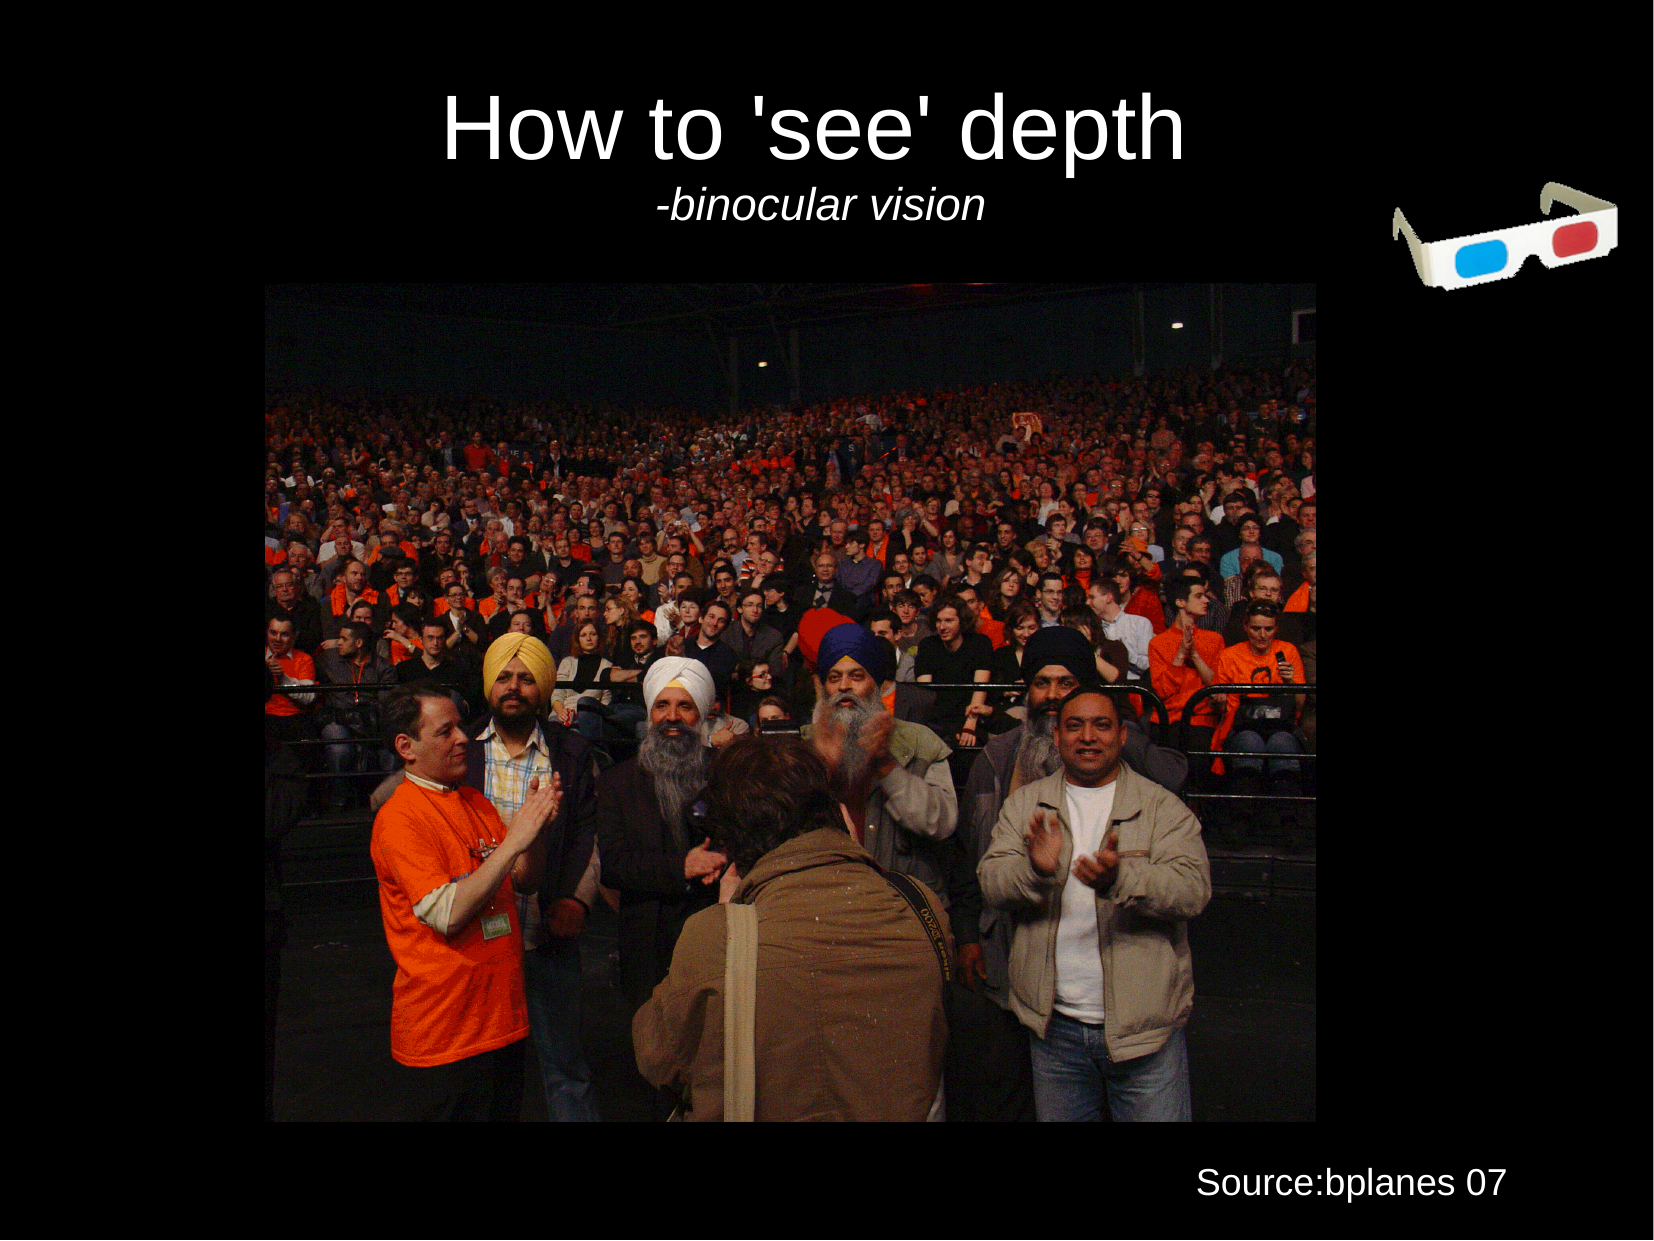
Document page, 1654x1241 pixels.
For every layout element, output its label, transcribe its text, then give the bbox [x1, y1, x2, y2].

title How to 'see' depth -binocular vision [83, 59, 1572, 247]
text_box Source:bplanes 07 [1181, 1153, 1625, 1211]
picture [1387, 176, 1625, 296]
picture [265, 283, 1316, 1123]
